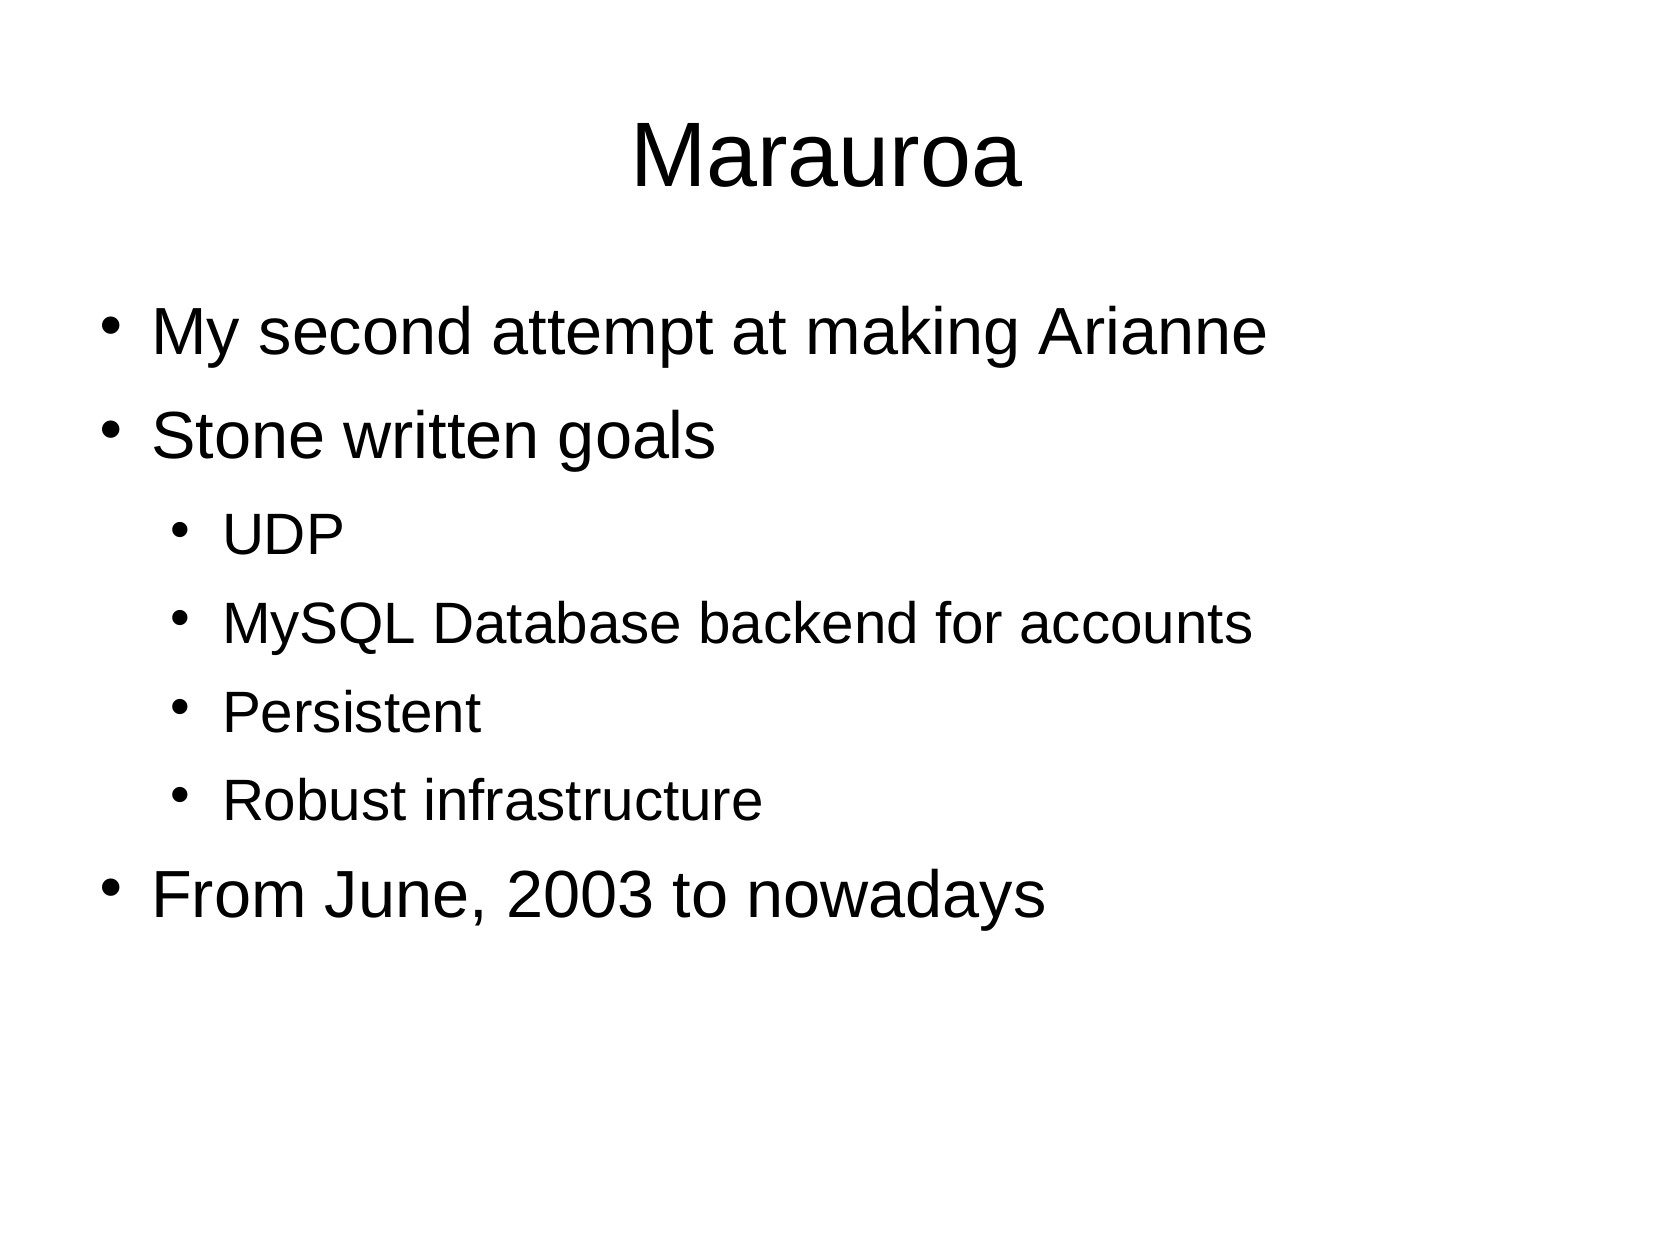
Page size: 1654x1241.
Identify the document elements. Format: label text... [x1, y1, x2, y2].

list My second attempt at making Arianne Stone written goals UDP MySQL Database backend for accounts Persistent Robust infrastructure From June, 2003 to nowadays [82, 290, 1571, 1109]
title Marauroa [82, 49, 1571, 257]
